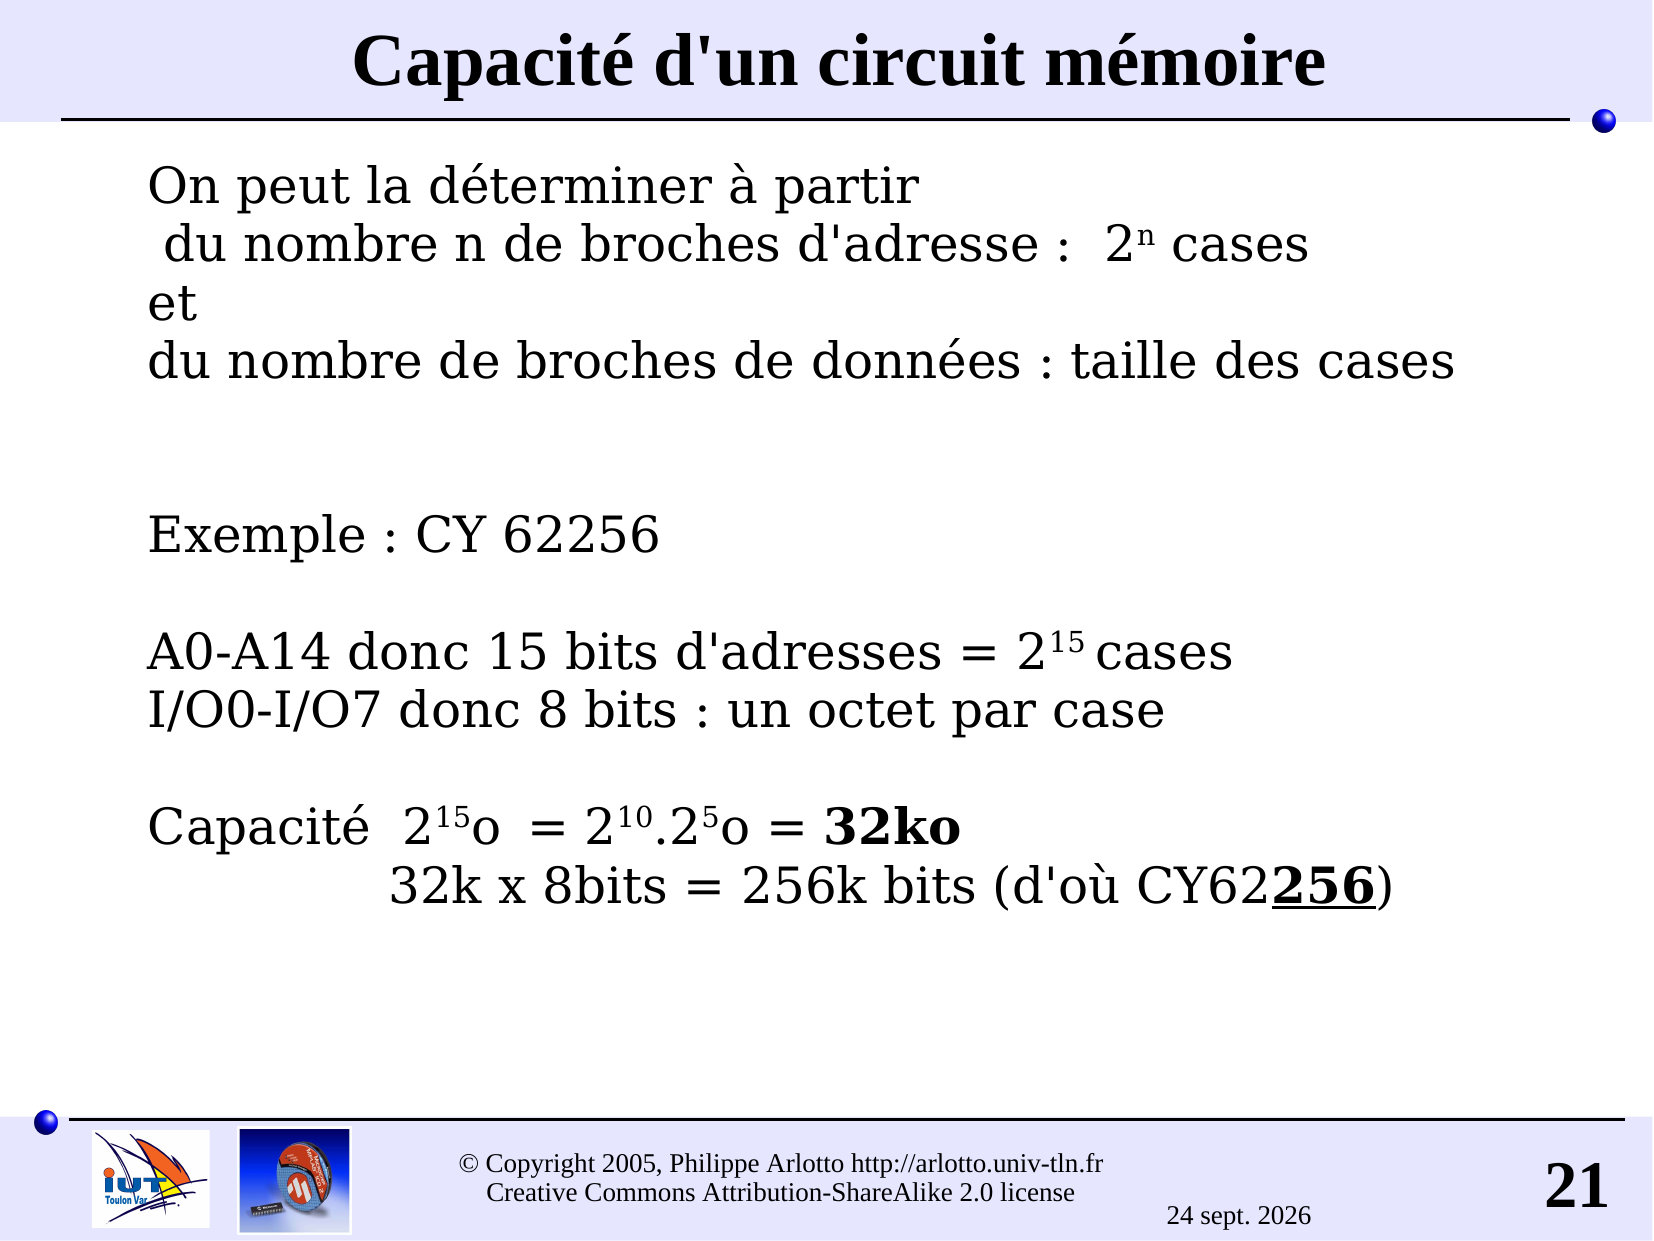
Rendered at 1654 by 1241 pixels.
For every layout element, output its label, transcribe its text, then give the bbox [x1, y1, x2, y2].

picture [237, 1126, 352, 1235]
title Capacité d'un circuit mémoire [95, 14, 1585, 107]
text_box On peut la déterminer à partir du nombre n de broches d'adresse : 2n cases et du nombre de broches de données : taille des cases Exemple : CY 62256 A0-A14 donc 15 bits d'adresses = 215 cases I/O0-I/O7 donc 8 bits : un octet par case Capacité 215o = 210.25o = 32ko 32k x 8bits = 256k bits (d'où CY62256) [147, 156, 1458, 974]
